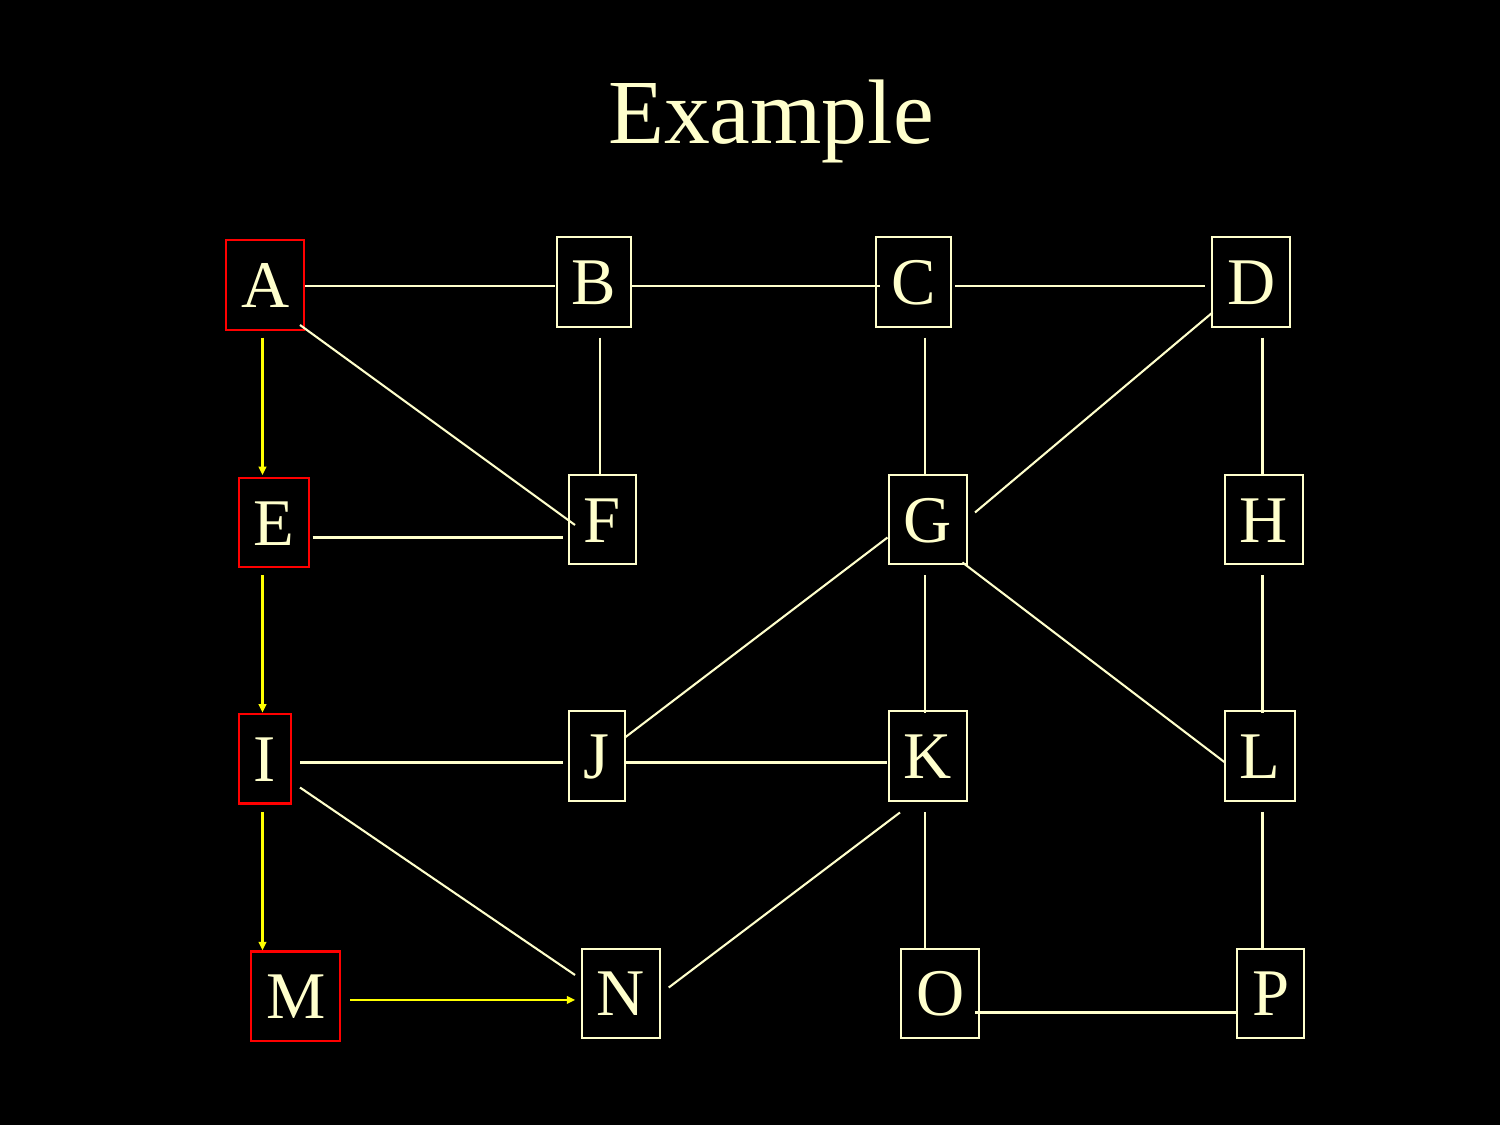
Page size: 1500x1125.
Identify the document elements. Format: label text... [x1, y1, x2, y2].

text_box F [569, 474, 636, 565]
text_box M [251, 951, 341, 1042]
text_box C [876, 237, 951, 327]
text_box O [901, 948, 980, 1039]
text_box G [888, 474, 967, 565]
text_box P [1237, 948, 1305, 1039]
text_box I [238, 713, 291, 804]
text_box N [581, 948, 660, 1039]
text_box E [238, 477, 310, 568]
text_box K [888, 711, 967, 801]
text_box D [1212, 237, 1291, 327]
title Example [42, 37, 1500, 188]
text_box H [1224, 474, 1303, 565]
text_box J [569, 711, 625, 801]
text_box A [226, 240, 305, 330]
text_box B [556, 237, 632, 327]
text_box L [1224, 711, 1296, 801]
